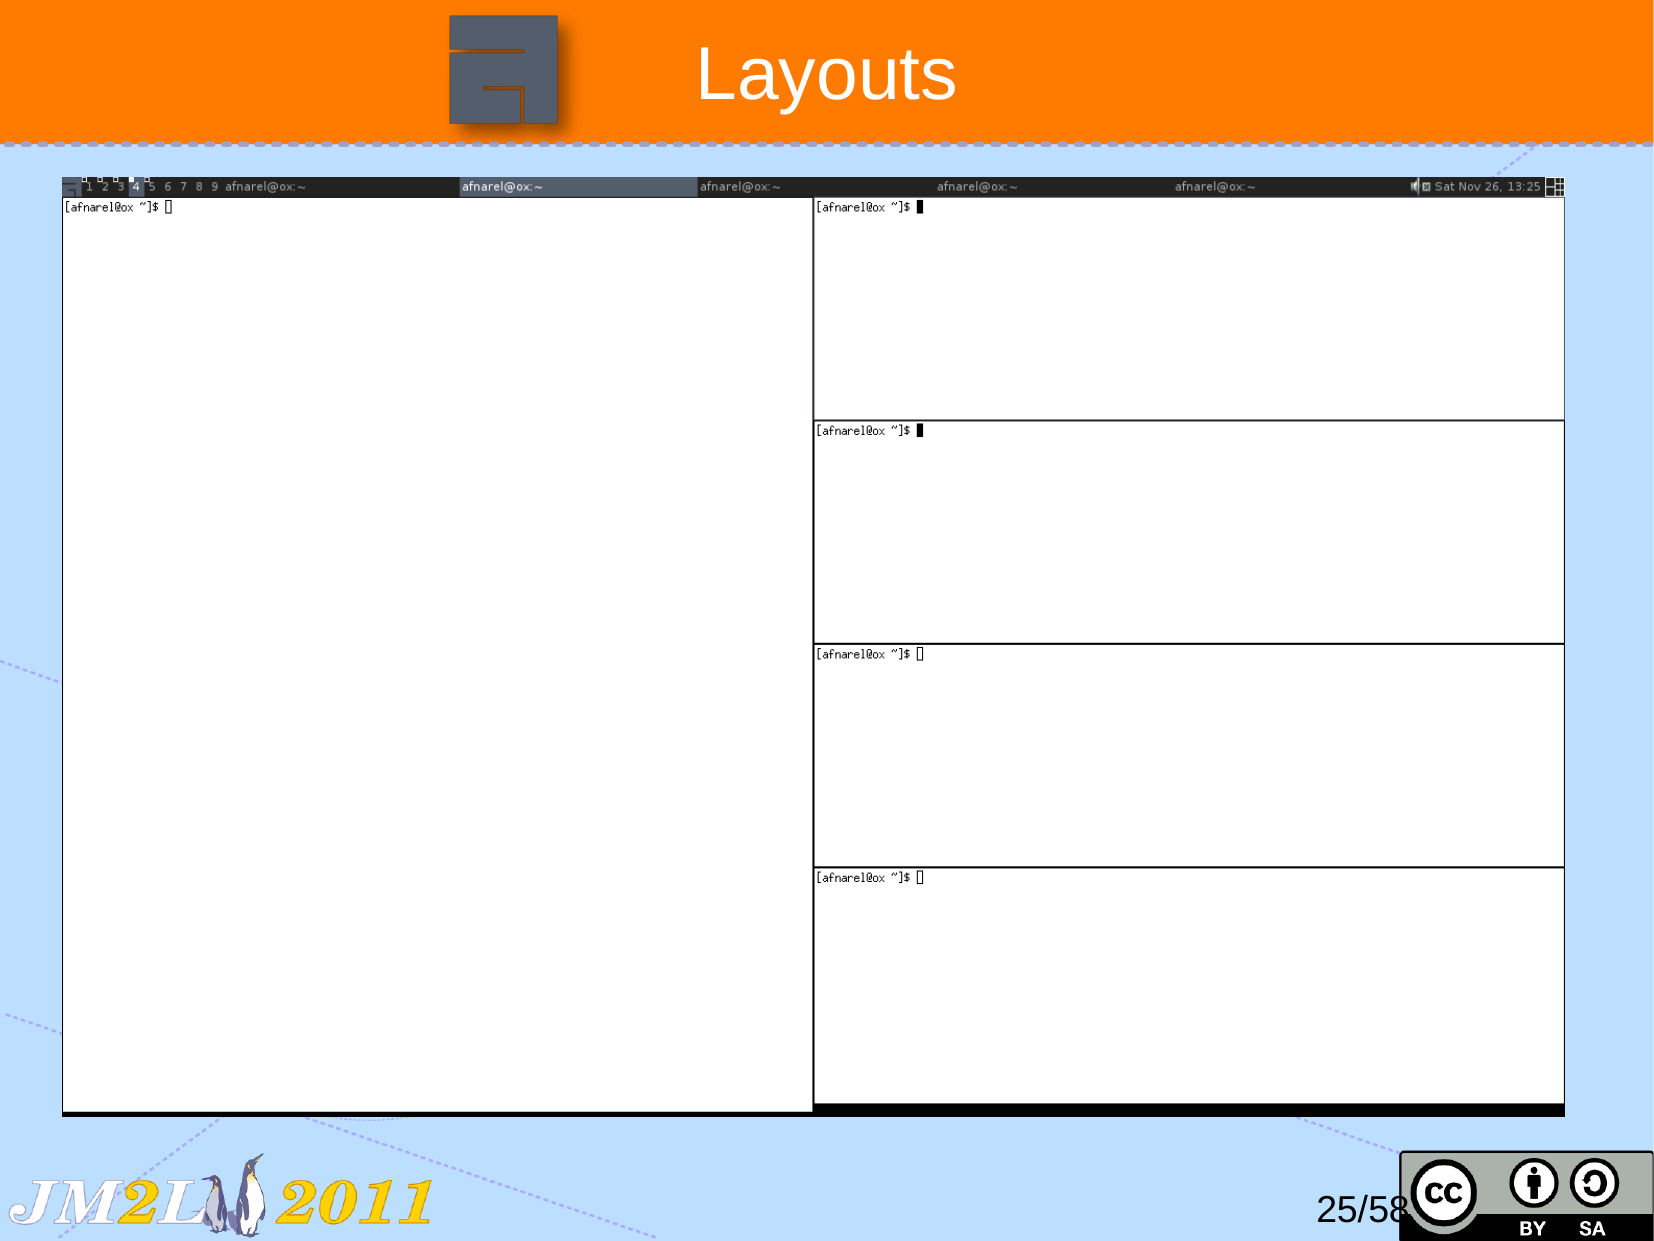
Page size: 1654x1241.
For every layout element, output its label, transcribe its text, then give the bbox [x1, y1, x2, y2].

picture [435, 1, 583, 144]
title Layouts [29, 0, 1625, 148]
picture [0, 0, 1654, 1241]
